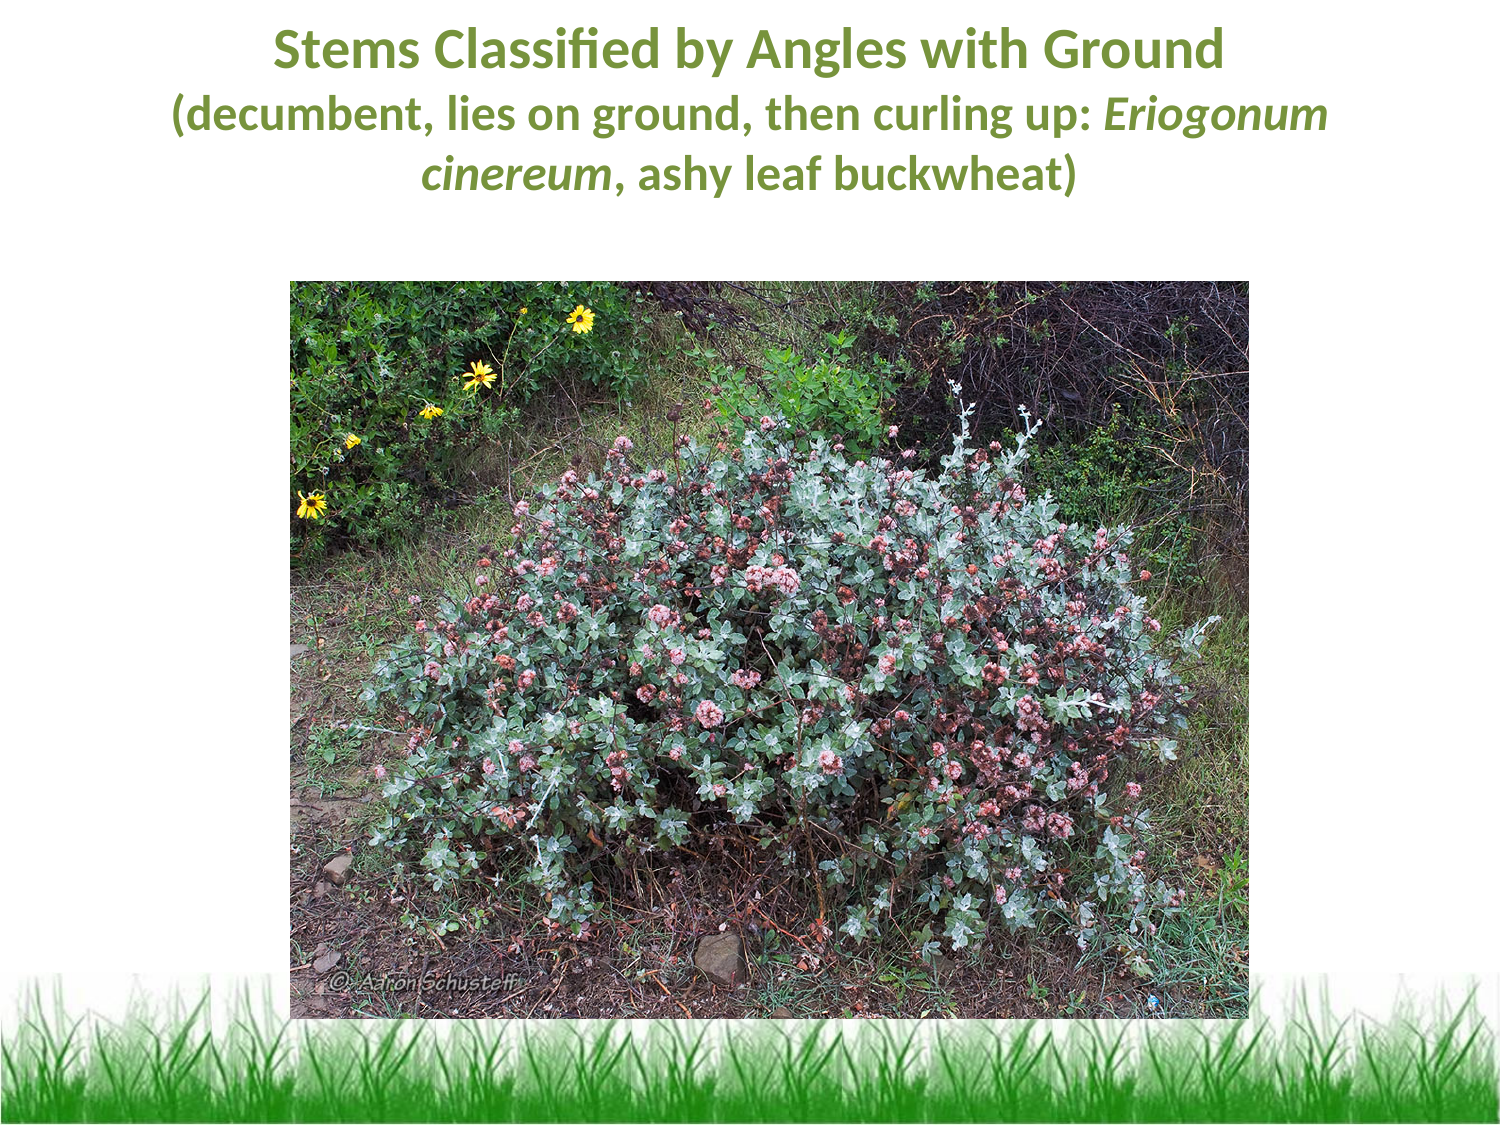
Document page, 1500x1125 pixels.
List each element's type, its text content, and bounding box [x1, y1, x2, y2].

title Stems Classified by Angles with Ground (decumbent, lies on ground, then curling up: Eriogonum cinereum, ashy leaf buckwheat) [75, 2, 1425, 209]
picture [0, 281, 1500, 1125]
